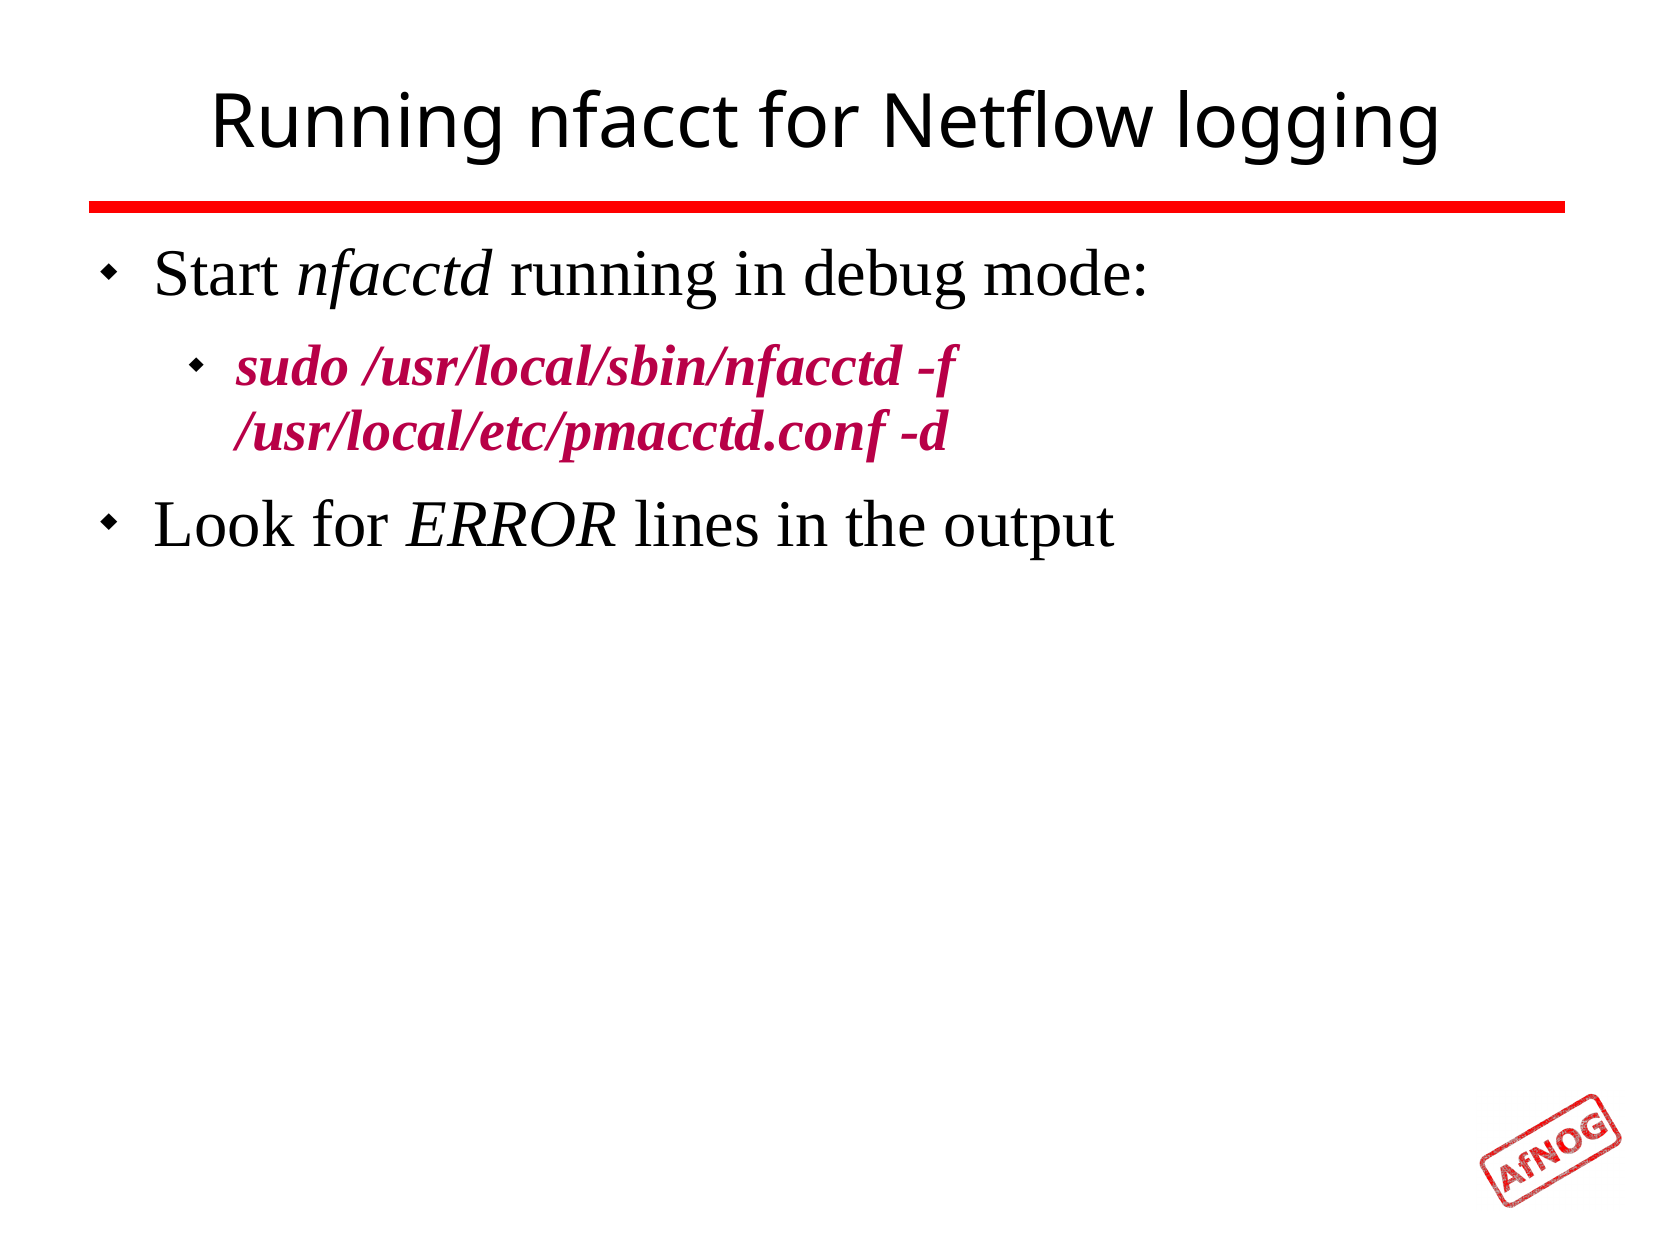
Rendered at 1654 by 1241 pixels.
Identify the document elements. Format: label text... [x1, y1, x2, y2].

list Start nfacctd running in debug mode: sudo /usr/local/sbin/nfacctd -f /usr/local/etc/pmacctd.conf -d Look for ERROR lines in the output [82, 236, 1571, 1040]
title Running nfacct for Netflow logging [82, 36, 1571, 200]
picture [1476, 1090, 1625, 1211]
